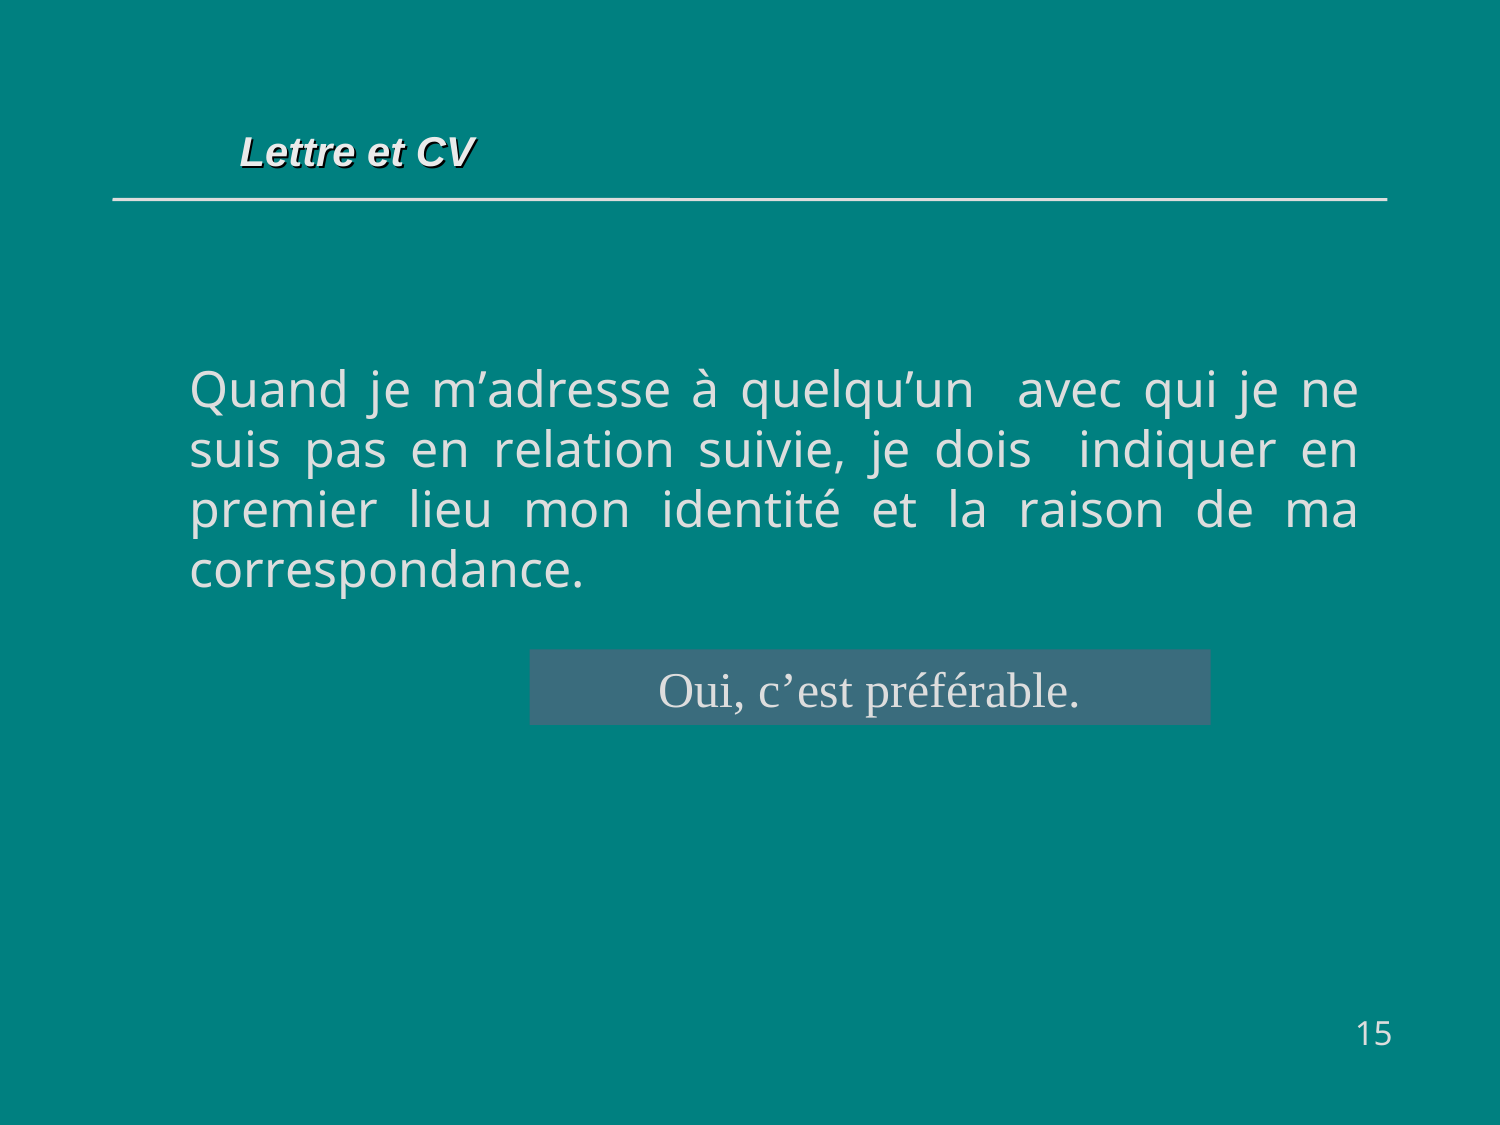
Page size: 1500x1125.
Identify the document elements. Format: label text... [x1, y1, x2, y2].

text_box Oui, c’est préférable. [529, 649, 1211, 725]
text_box Quand je m’adresse à quelqu’un avec qui je ne suis pas en relation suivie, je dois indiquer en premier lieu mon identité et la raison de ma correspondance. V/F [174, 349, 1376, 726]
text_box Lettre et CV [224, 116, 490, 183]
